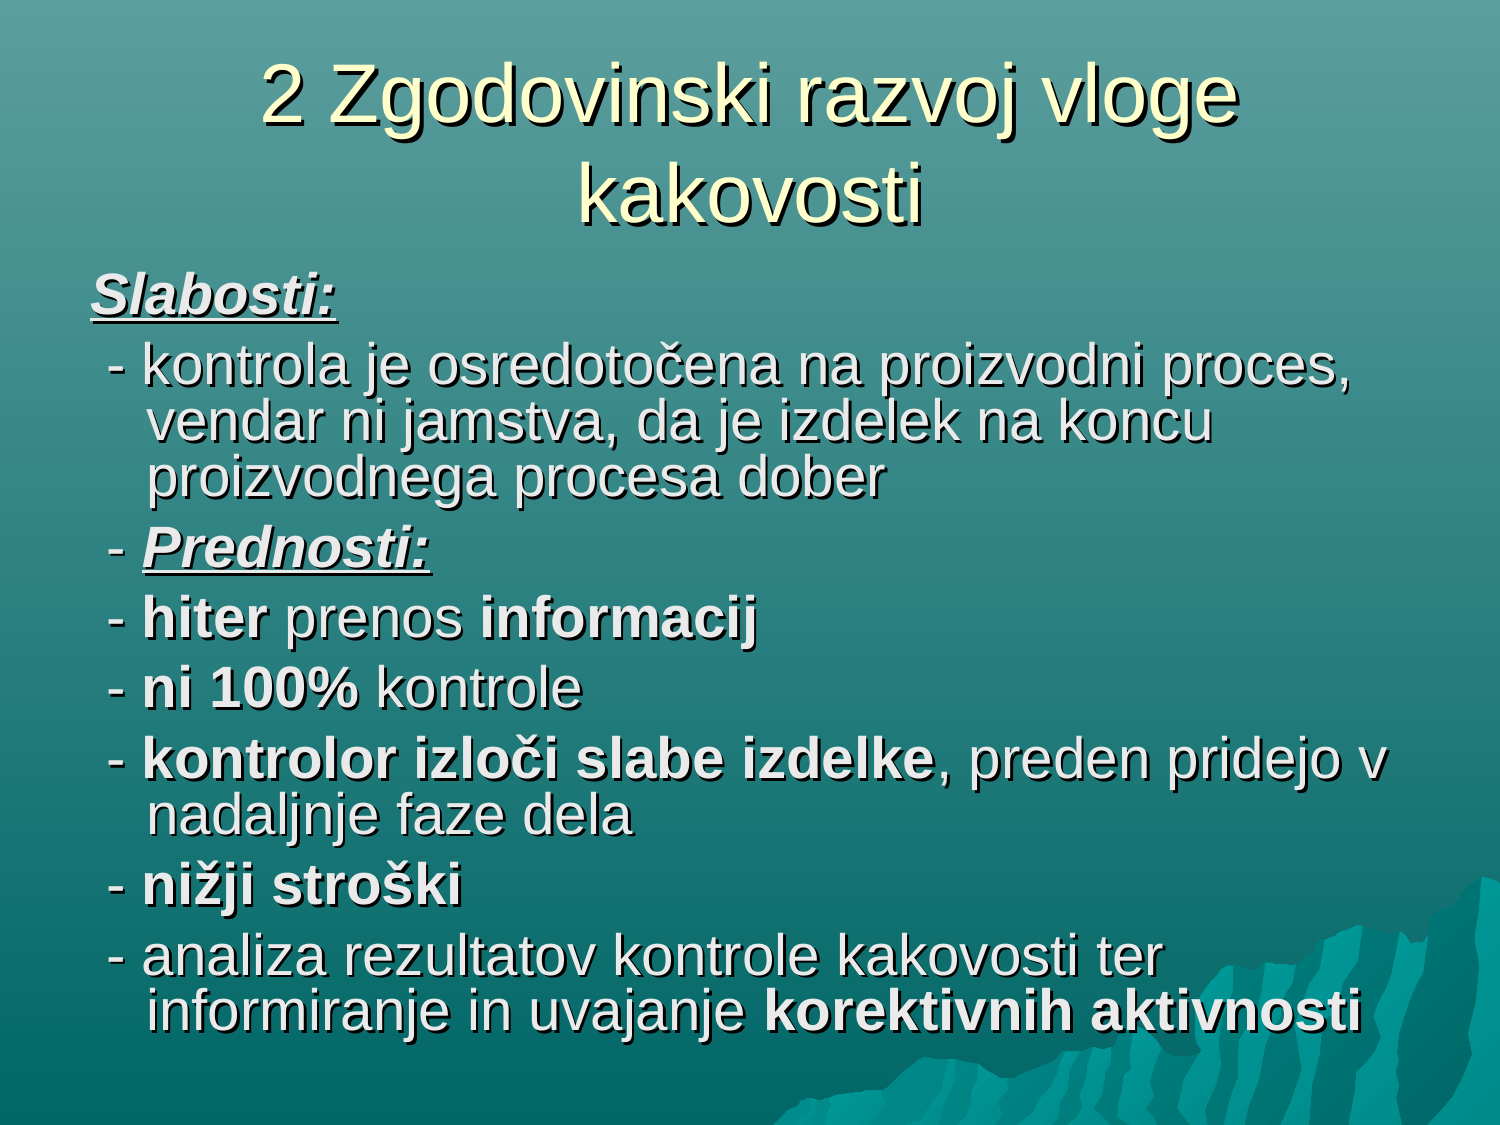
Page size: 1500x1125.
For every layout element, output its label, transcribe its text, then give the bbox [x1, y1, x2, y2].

list Slabosti: - kontrola je osredotočena na proizvodni proces, vendar ni jamstva, da je izdelek na koncu proizvodnega procesa dober - Prednosti: - hiter prenos informacij - ni 100% kontrole - kontrolor izloči slabe izdelke, preden pridejo v nadaljnje faze dela - nižji stroški - analiza rezultatov kontrole kakovosti ter informiranje in uvajanje korektivnih aktivnosti [75, 262, 1426, 1052]
title 2 Zgodovinski razvoj vloge kakovosti [75, 31, 1426, 247]
